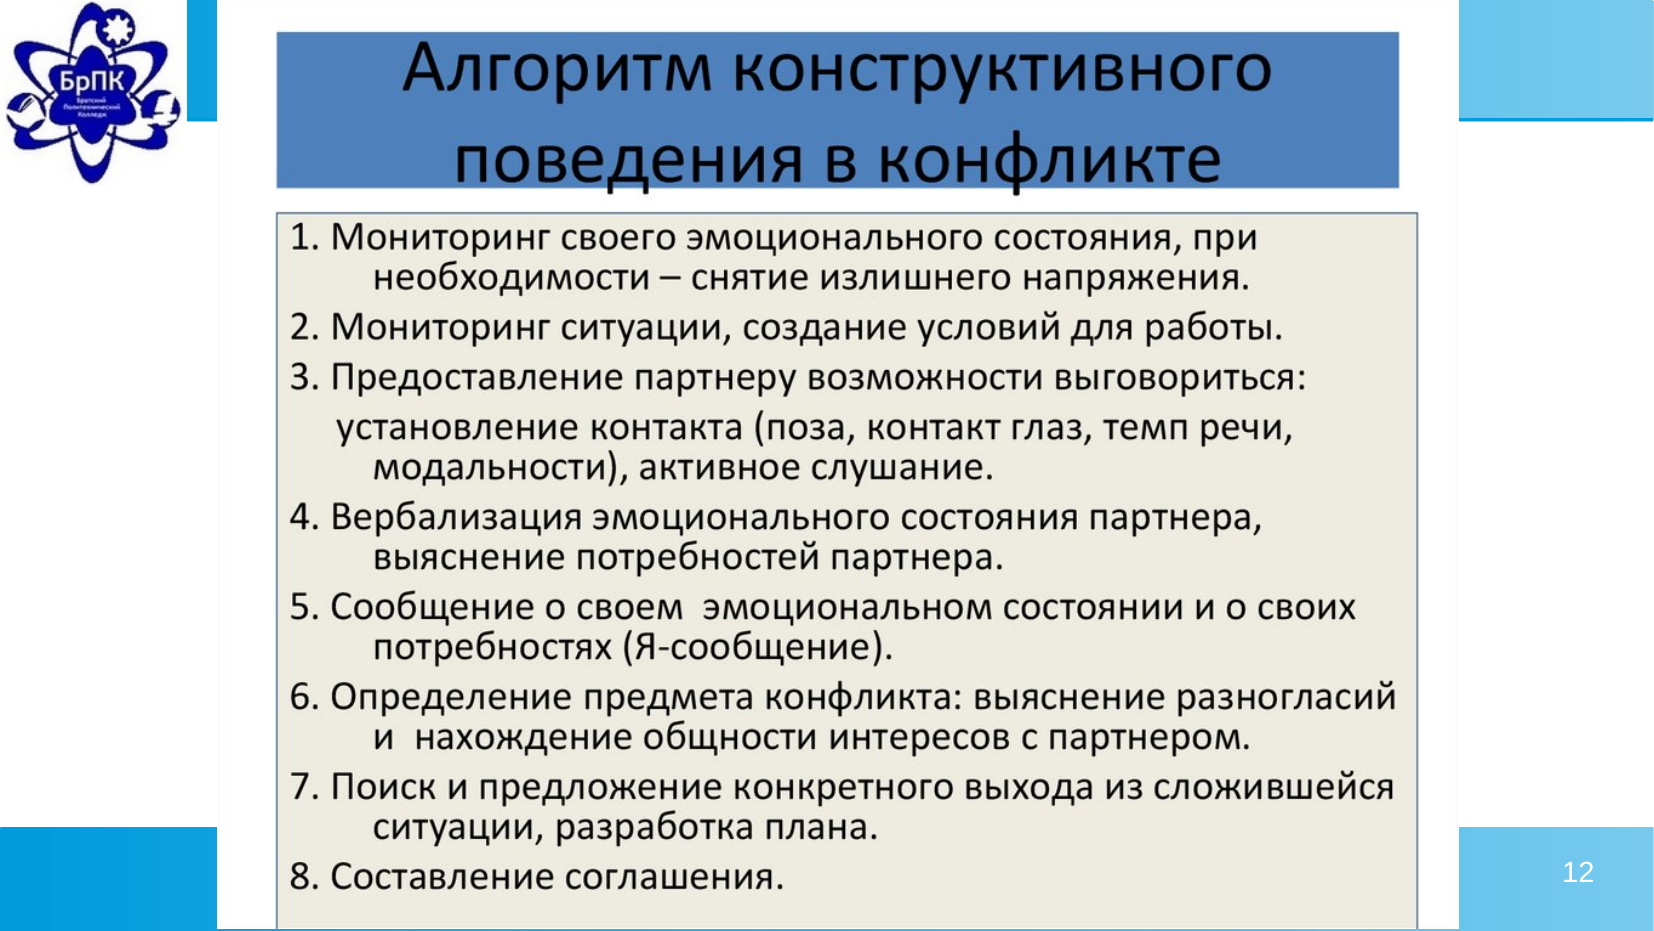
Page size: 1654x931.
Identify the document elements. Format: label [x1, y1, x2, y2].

picture [217, 0, 1459, 929]
picture [0, 0, 187, 187]
